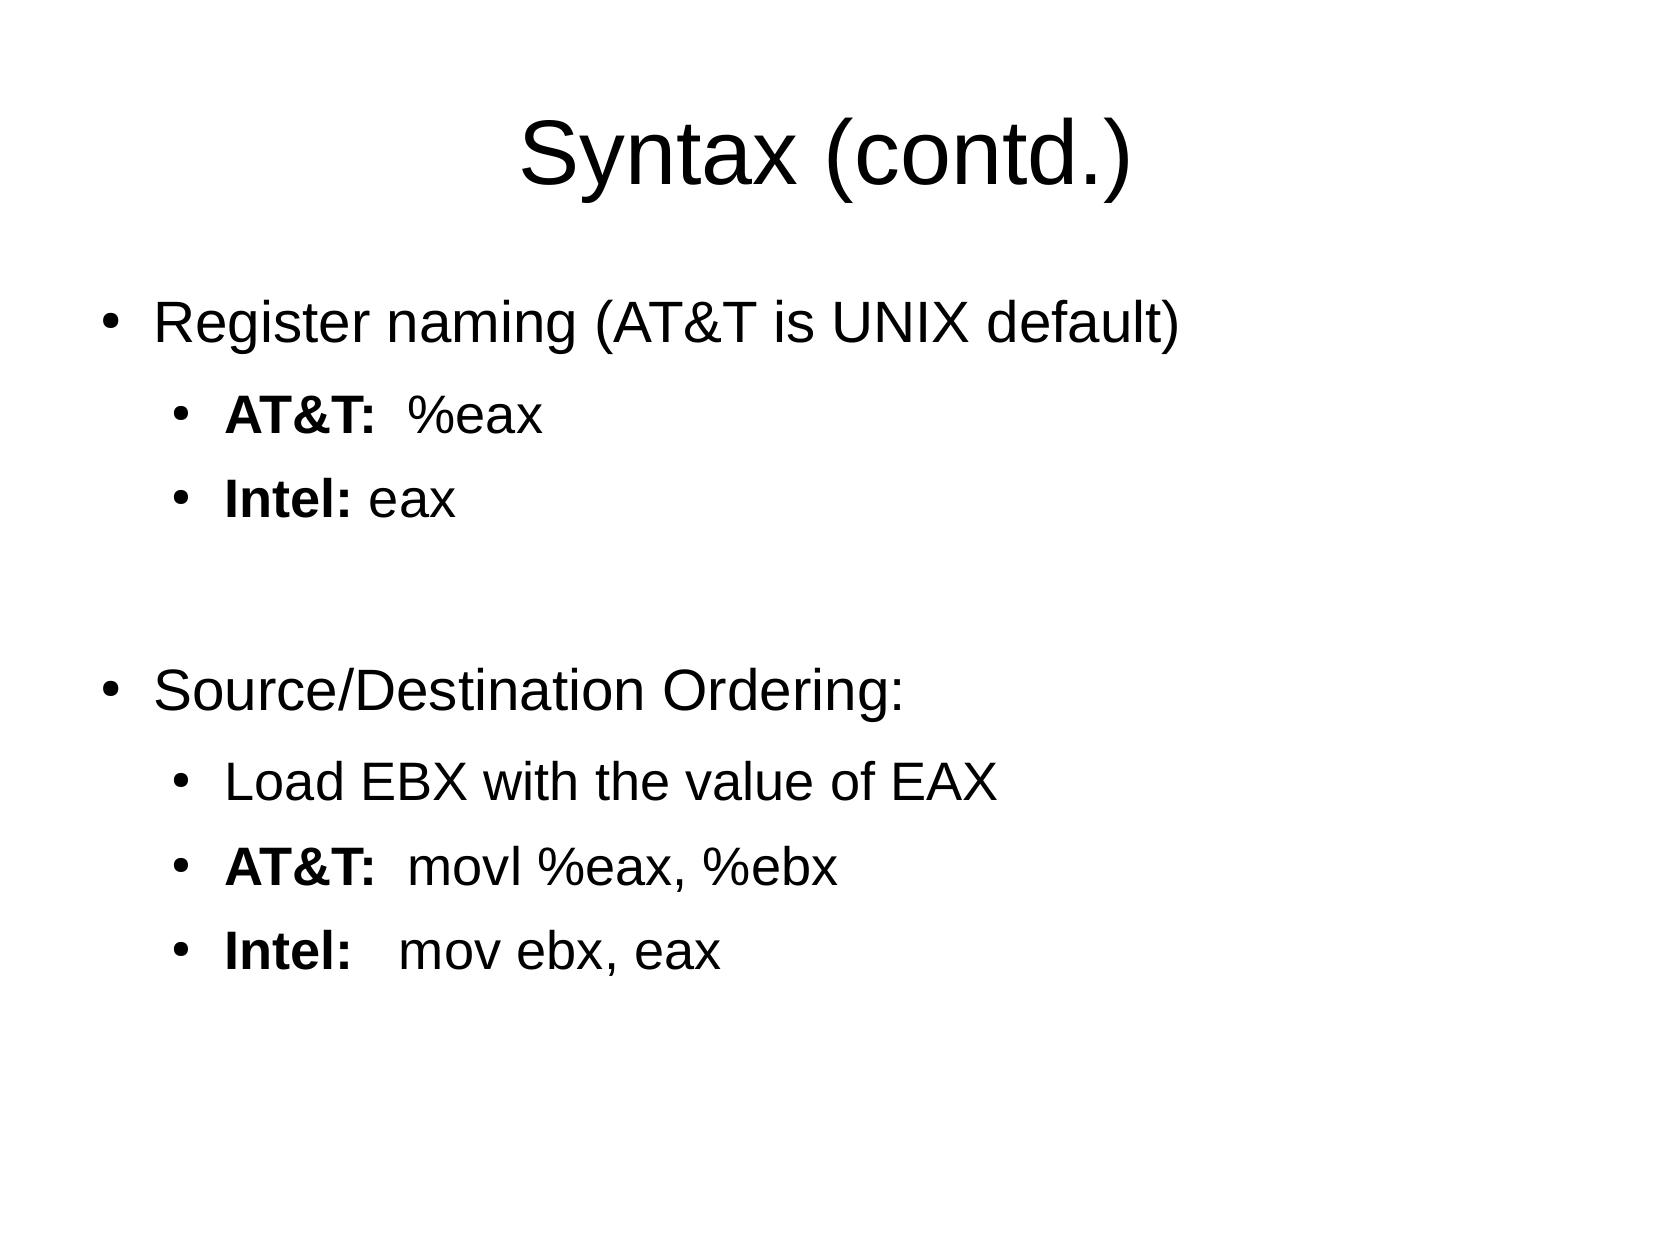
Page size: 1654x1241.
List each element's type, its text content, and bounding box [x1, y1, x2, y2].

list Register naming (AT&T is UNIX default) AT&T: %eax Intel: eax Source/Destination Ordering: Load EBX with the value of EAX AT&T: movl %eax, %ebx Intel: mov ebx, eax [82, 290, 1571, 1109]
title Syntax (contd.) [82, 49, 1571, 257]
